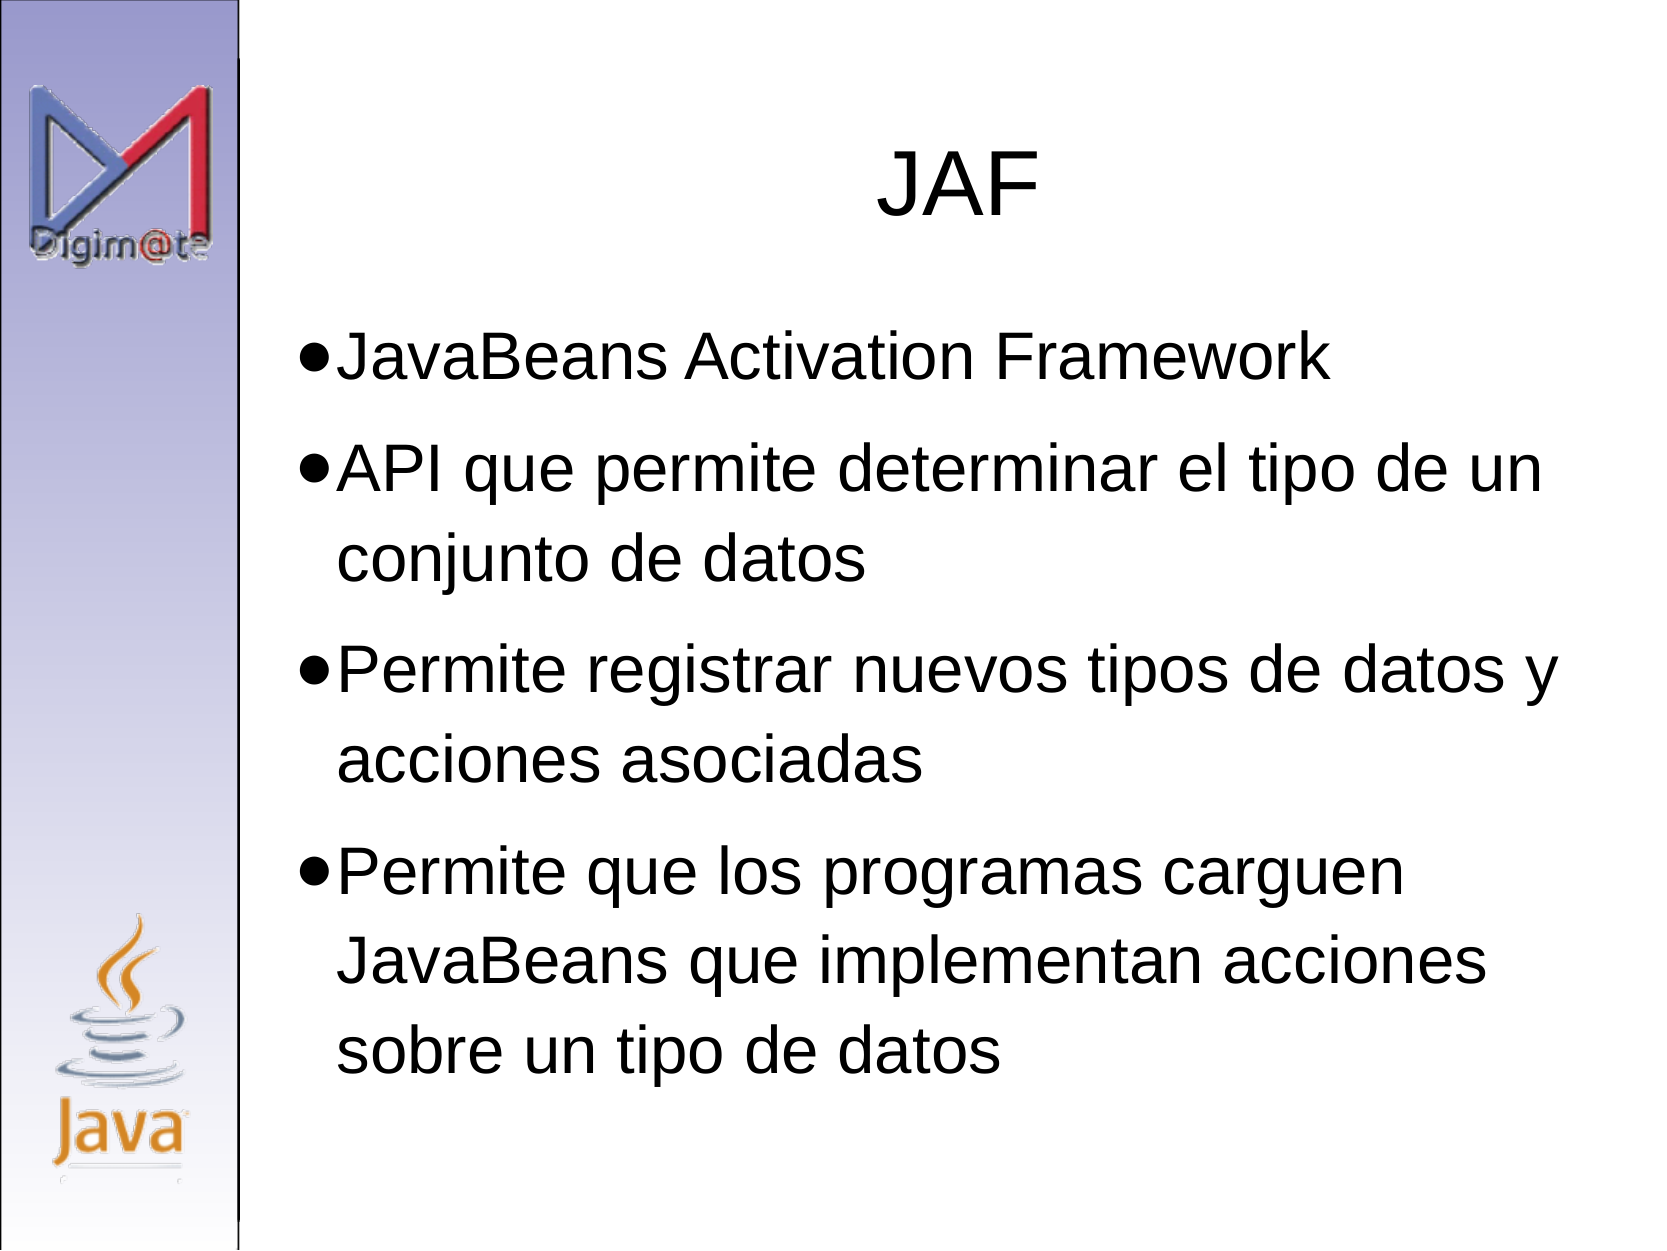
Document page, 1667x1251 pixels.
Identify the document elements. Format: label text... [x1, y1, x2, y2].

title JAF [267, 65, 1650, 281]
list JavaBeans Activation Framework API que permite determinar el tipo de un conjunto de datos Permite registrar nuevos tipos de datos y acciones asociadas Permite que los programas carguen JavaBeans que implementan acciones sobre un tipo de datos [267, 297, 1596, 1130]
picture [0, 0, 1667, 1250]
